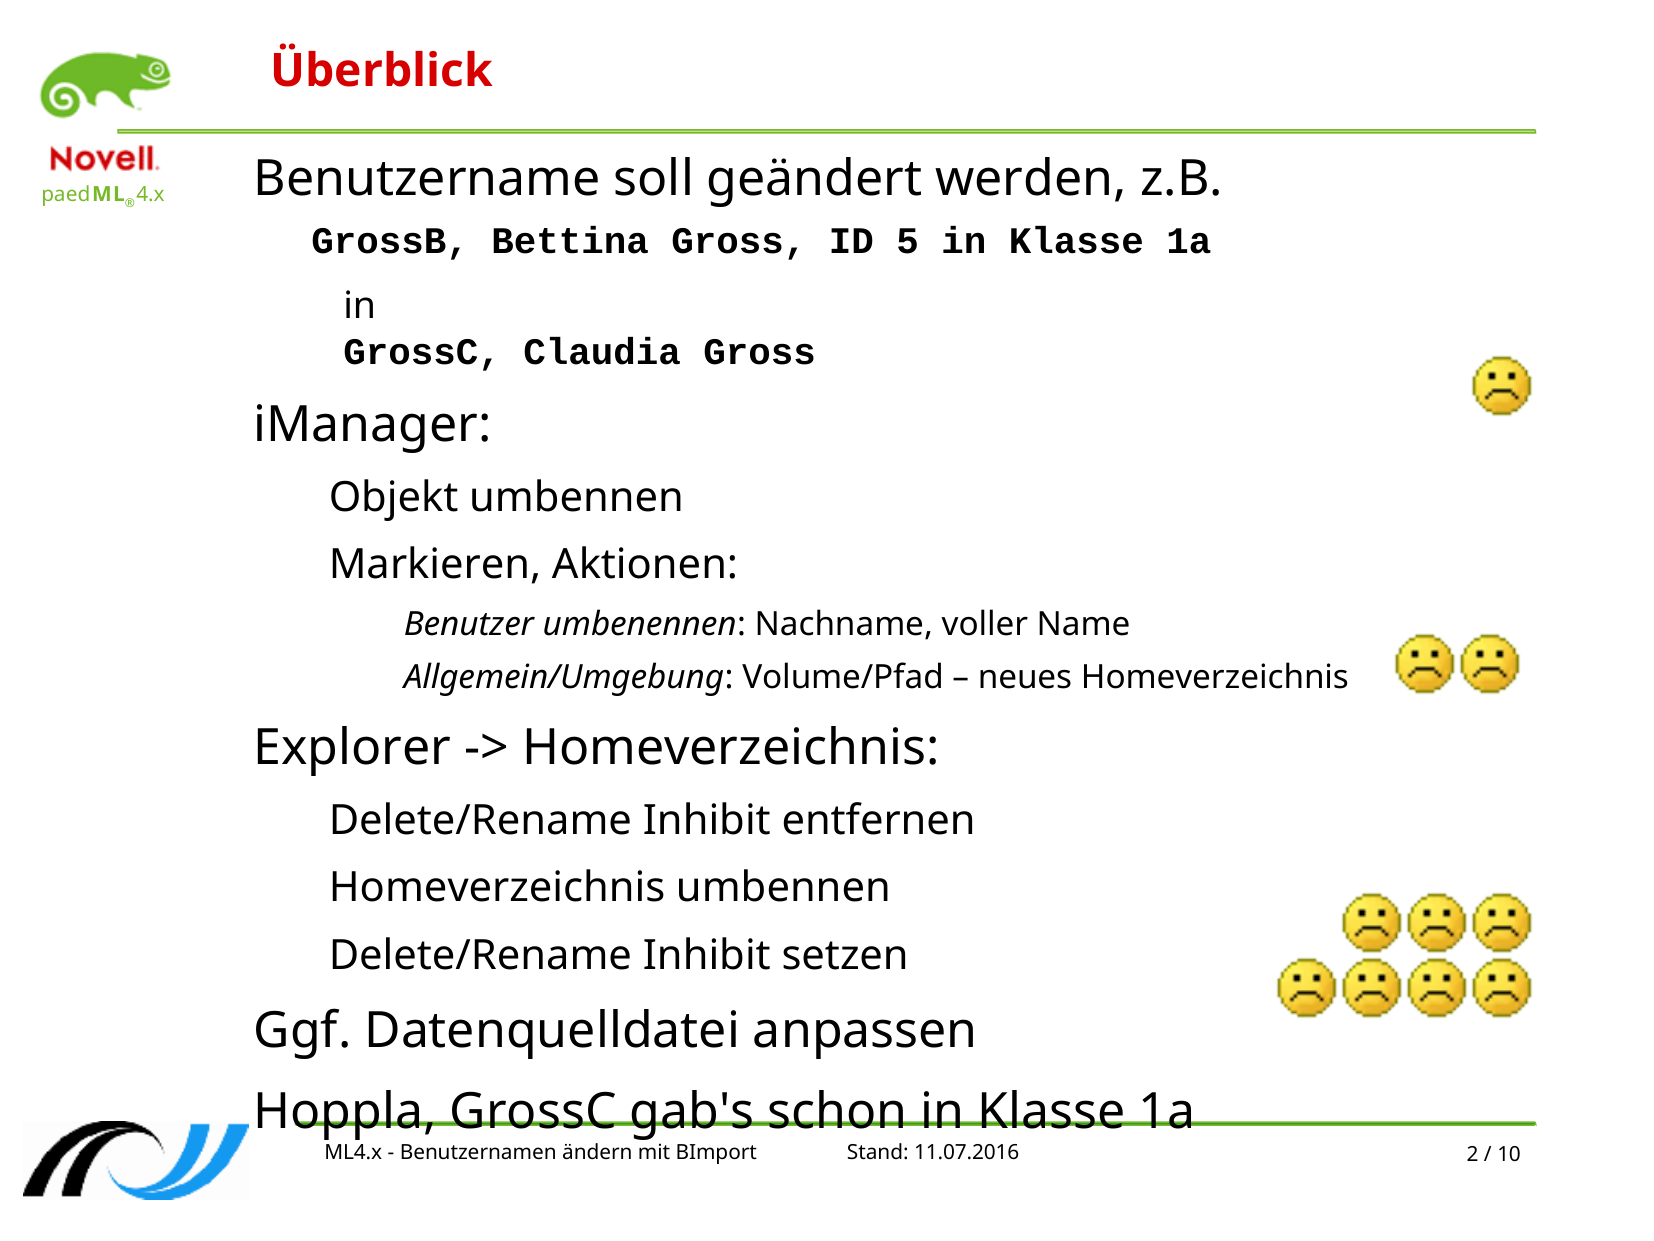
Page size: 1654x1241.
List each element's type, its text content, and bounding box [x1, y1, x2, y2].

picture [26, 35, 184, 193]
picture [23, 1121, 249, 1200]
picture [1275, 891, 1536, 1022]
picture [1393, 632, 1524, 698]
title Überblick [256, 13, 1530, 124]
list Benutzername soll geändert werden, z.B. GrossB, Bettina Gross, ID 5 in Klasse 1a in GrossC, Claudia Gross iManager: Objekt umbennen Markieren, Aktionen: Benutzer umbenennen: Nachname, voller Name Allgemein/Umgebung: Volume/Pfad – neues Homeverzeichnis Explorer -> Homeverzeichnis: Delete/Rename Inhibit entfernen Homeverzeichnis umbennen Delete/Rename Inhibit setzen Ggf. Datenquelldatei anpassen Hoppla, GrossC gab's schon in Klasse 1a [253, 141, 1530, 1140]
picture [1470, 354, 1536, 420]
